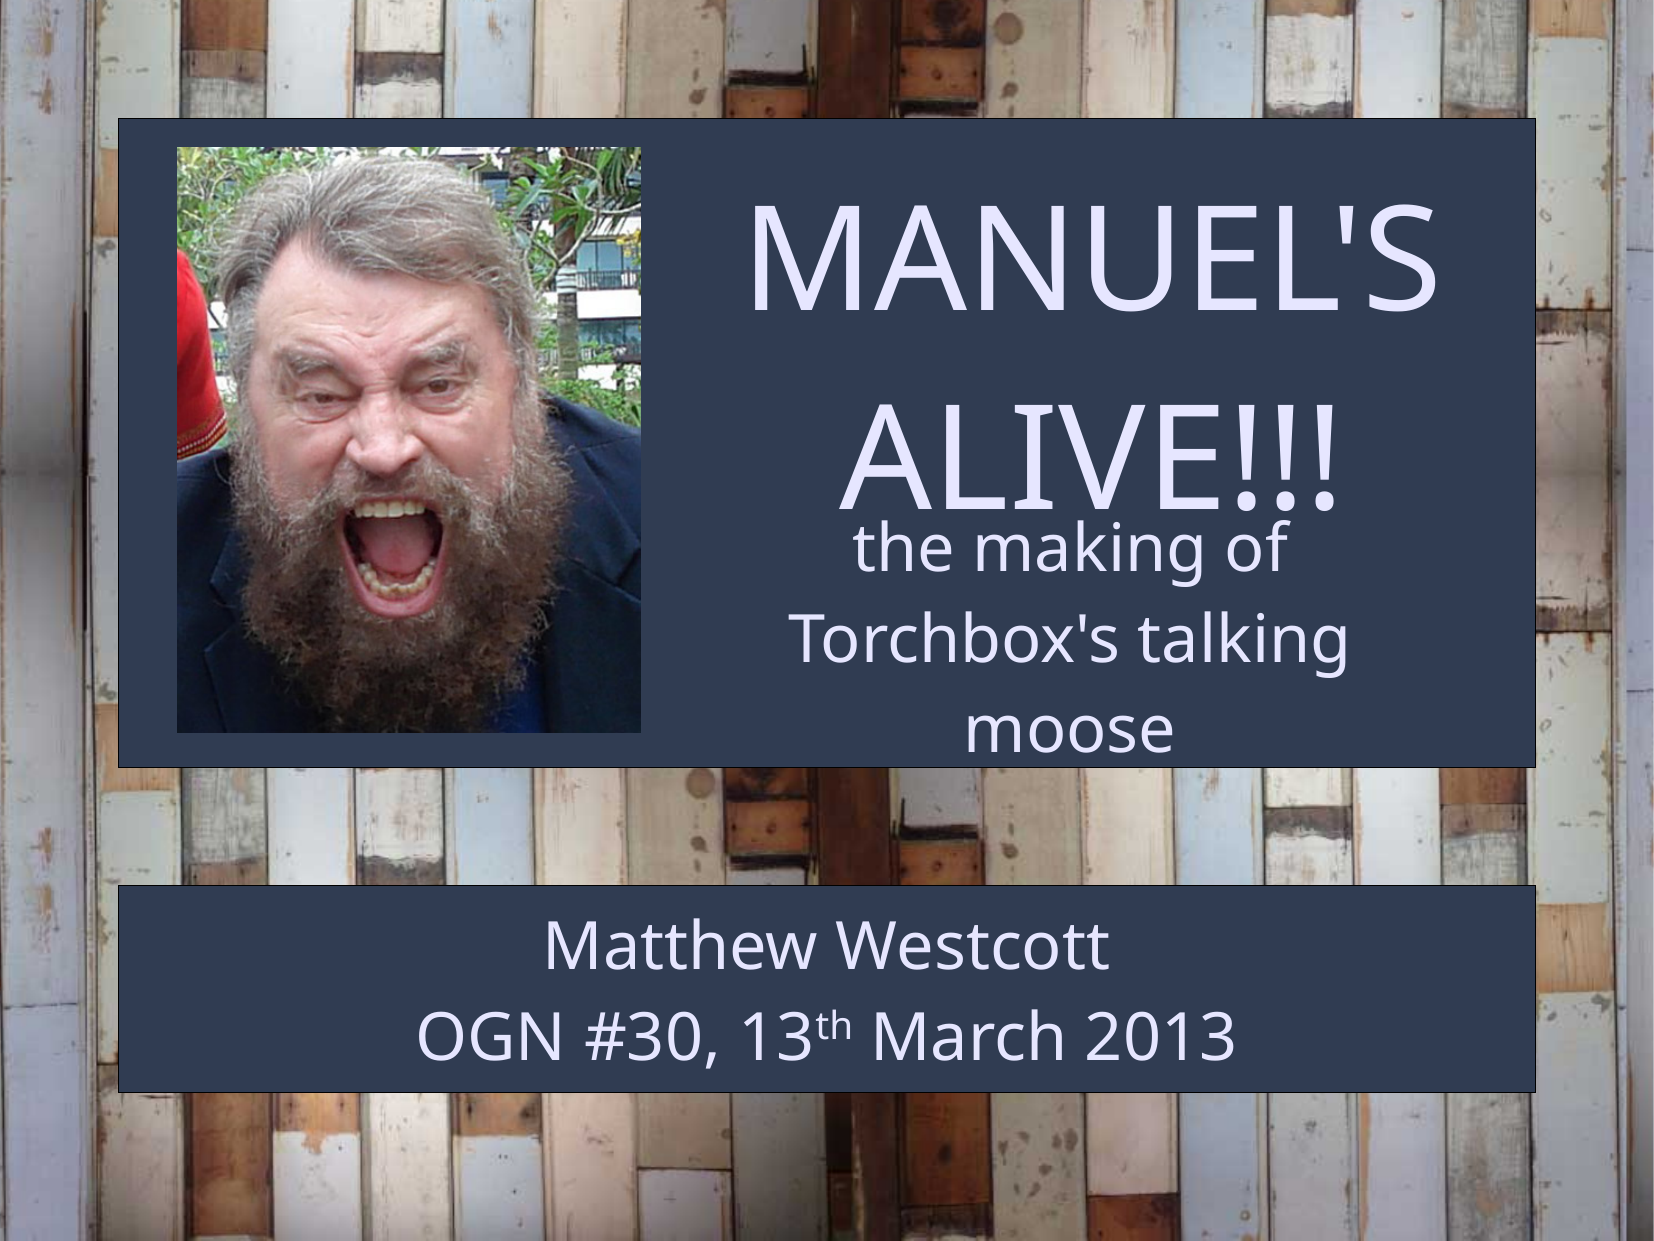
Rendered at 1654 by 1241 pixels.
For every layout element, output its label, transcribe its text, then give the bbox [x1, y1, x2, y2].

text_box [118, 118, 1536, 768]
text_box MANUEL'S ALIVE!!! [679, 147, 1506, 502]
text_box the making of Torchbox's talking moose [671, 492, 1469, 741]
text_box Matthew Westcott OGN #30, 13th March 2013 [118, 885, 1536, 1093]
picture [0, 0, 1654, 1241]
